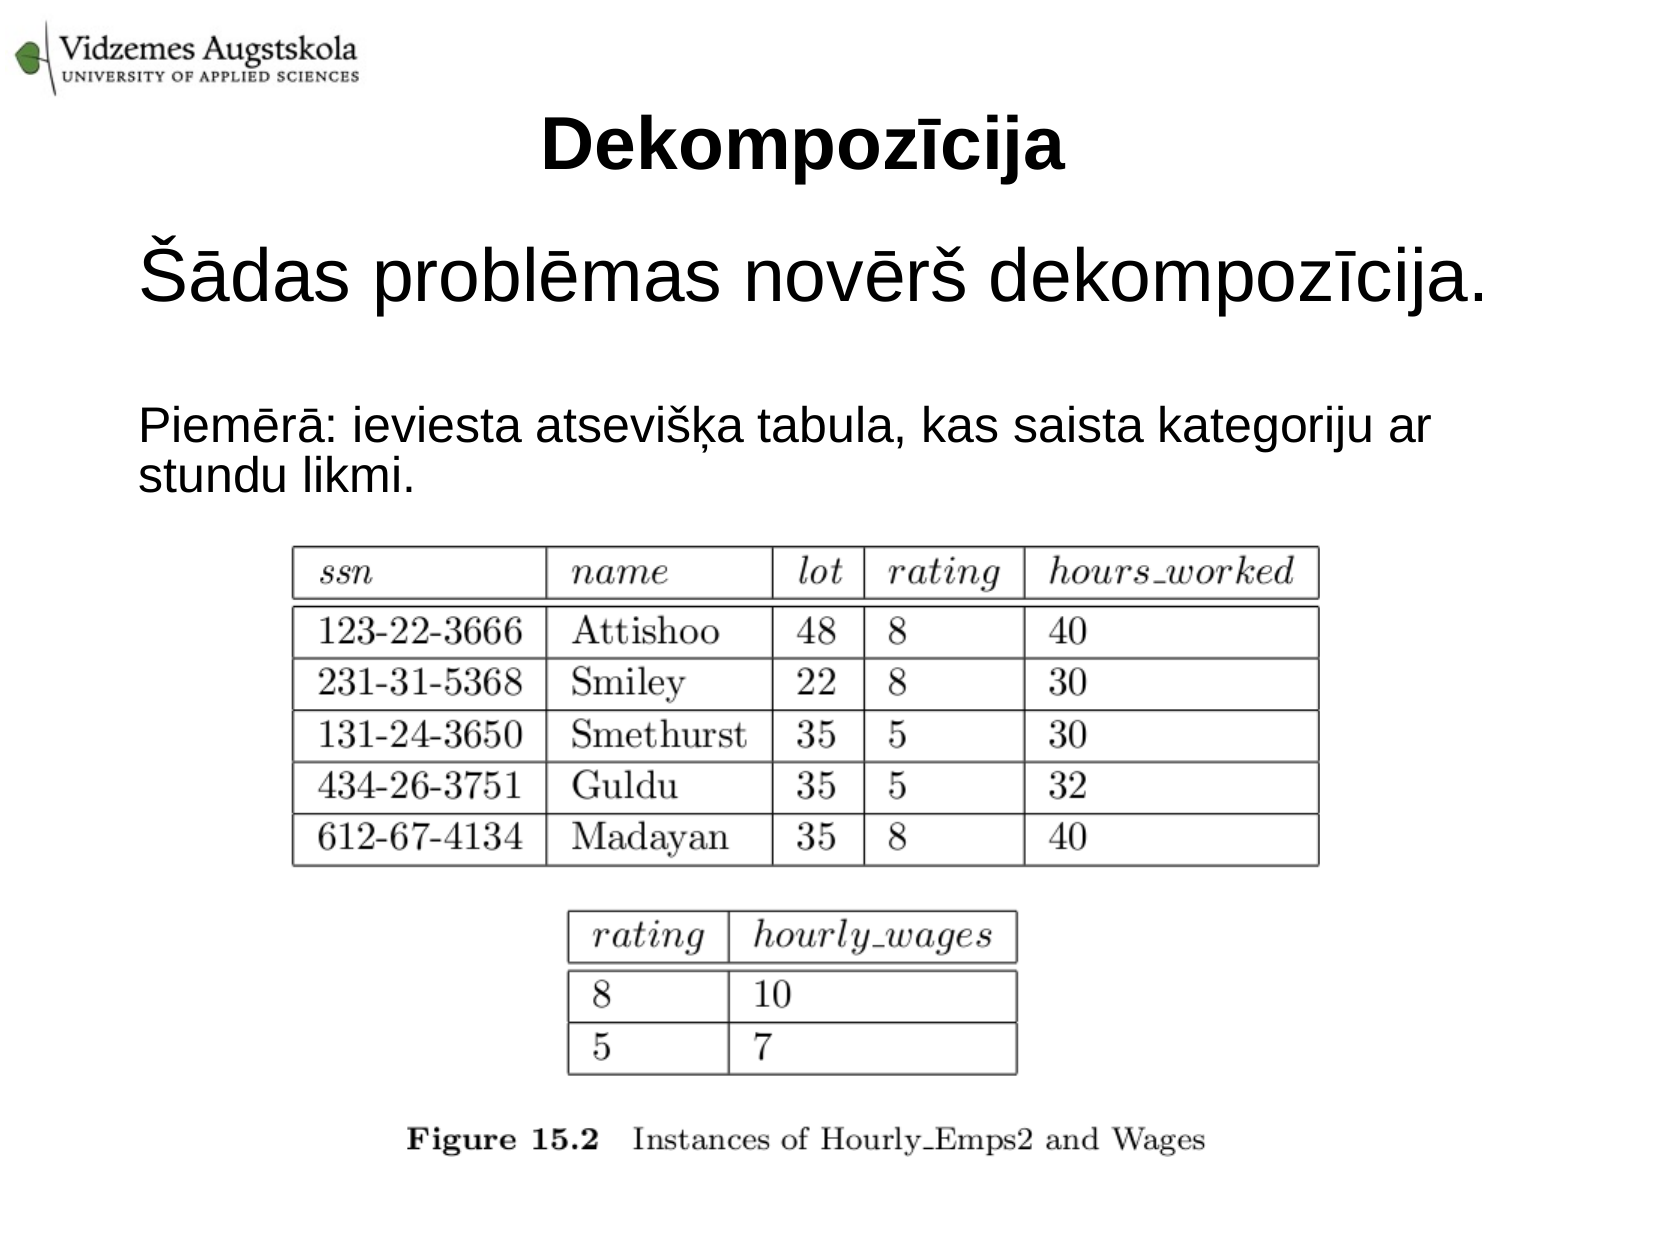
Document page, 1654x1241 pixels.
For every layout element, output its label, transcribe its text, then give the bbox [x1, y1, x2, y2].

title Dekompozīcija [94, 96, 1512, 195]
picture [5, 2, 368, 113]
list Šādas problēmas novērš dekompozīcija. Piemērā: ieviesta atsevišķa tabula, kas saista kategoriju ar stundu likmi. [82, 236, 1569, 1107]
picture [283, 537, 1332, 1160]
